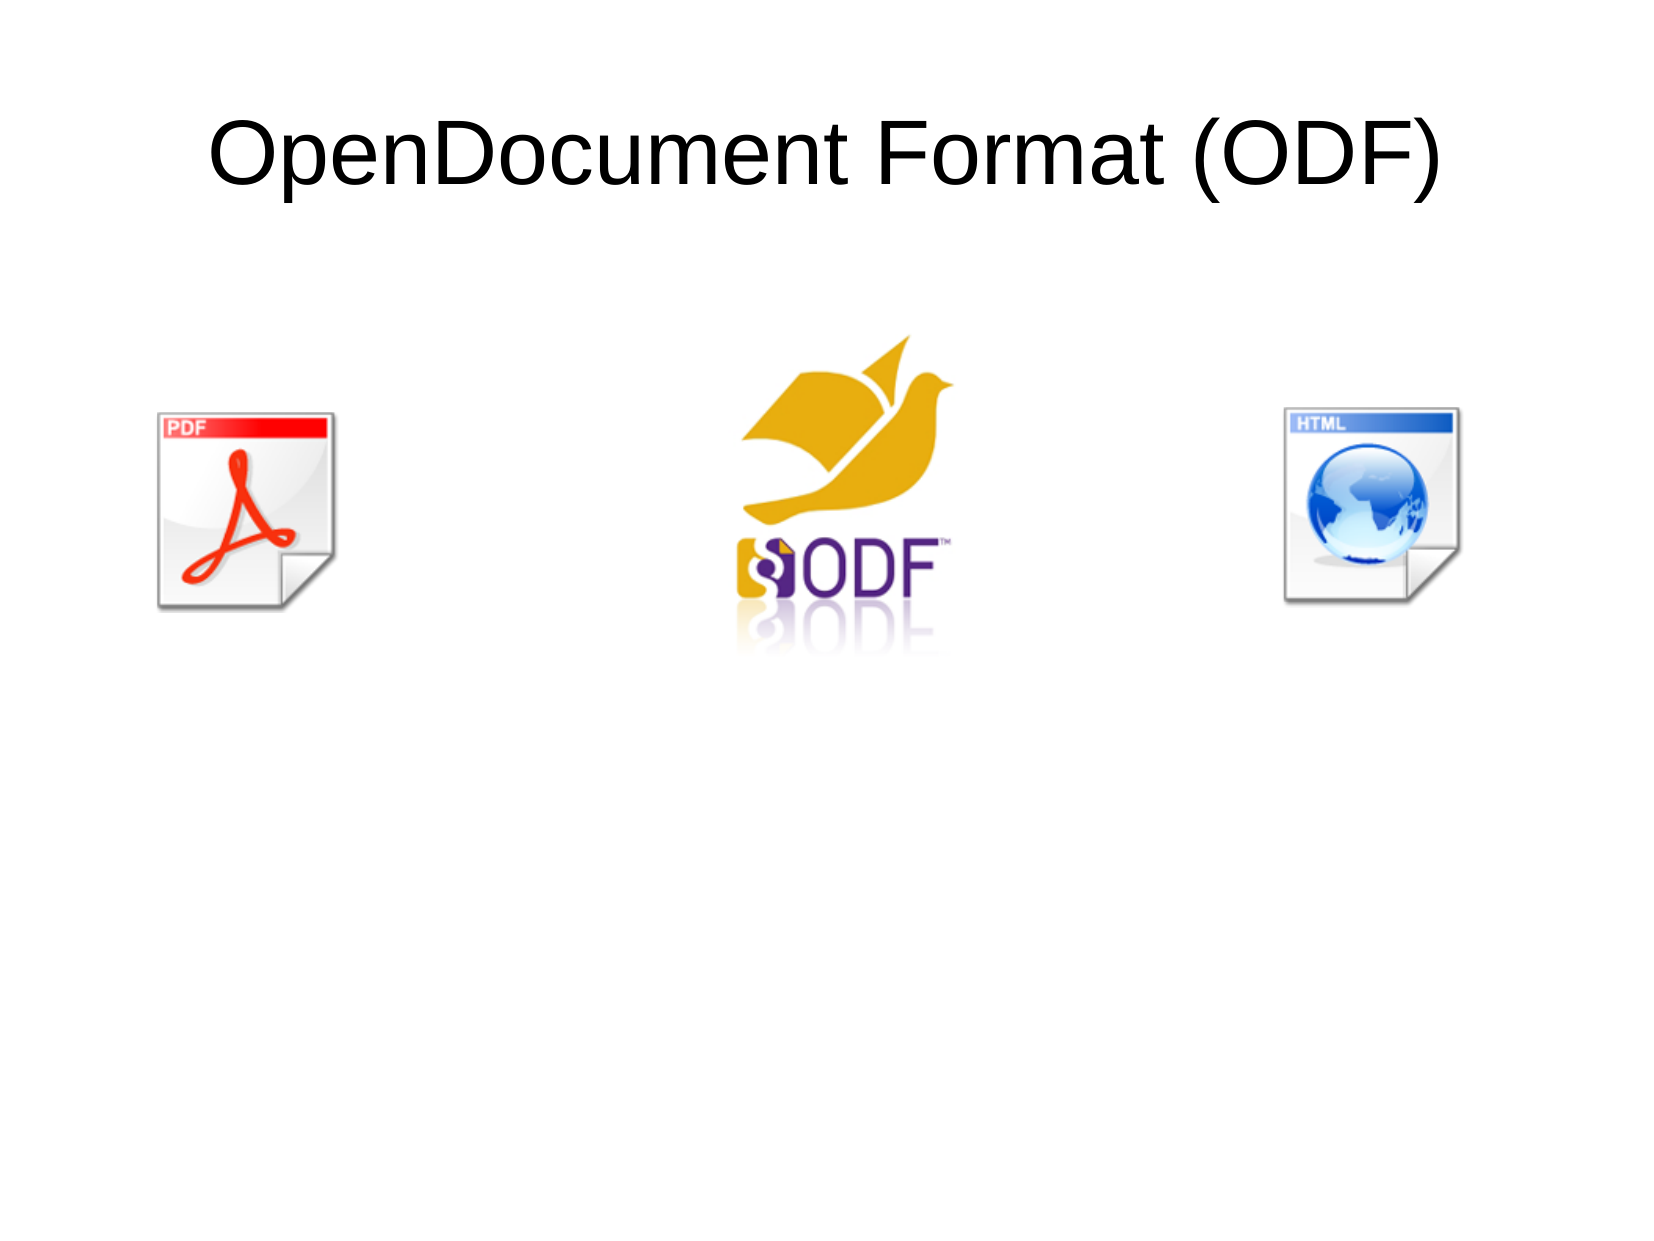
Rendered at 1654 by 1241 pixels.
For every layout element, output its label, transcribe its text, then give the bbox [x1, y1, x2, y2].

picture [150, 412, 350, 613]
picture [709, 332, 976, 726]
title OpenDocument Format (ODF) [82, 49, 1571, 257]
picture [1275, 407, 1475, 608]
